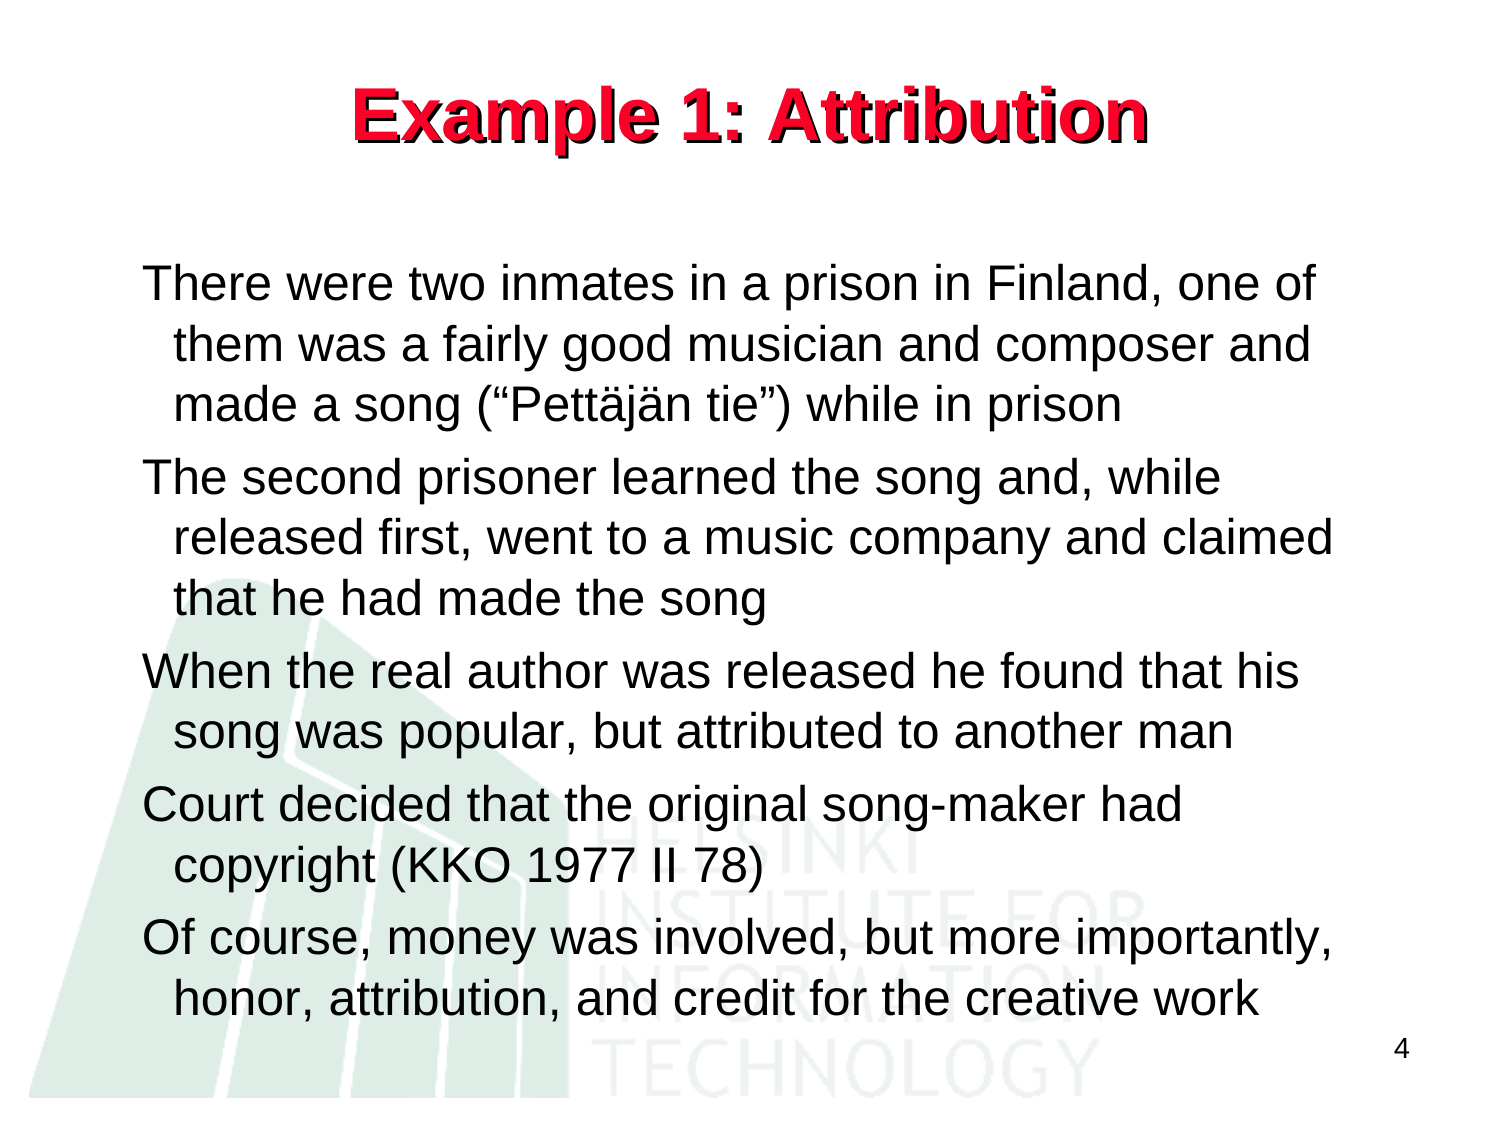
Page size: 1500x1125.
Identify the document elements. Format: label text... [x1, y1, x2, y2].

title Example 1: Attribution [99, 61, 1401, 175]
list There were two inmates in a prison in Finland, one of them was a fairly good musician and composer and made a song (“Pettäjän tie”) while in prison The second prisoner learned the song and, while released first, went to a music company and claimed that he had made the song When the real author was released he found that his song was popular, but attributed to another man Court decided that the original song-maker had copyright (KKO 1977 II 78) Of course, money was involved, but more importantly, honor, attribution, and credit for the creative work [126, 243, 1400, 1051]
